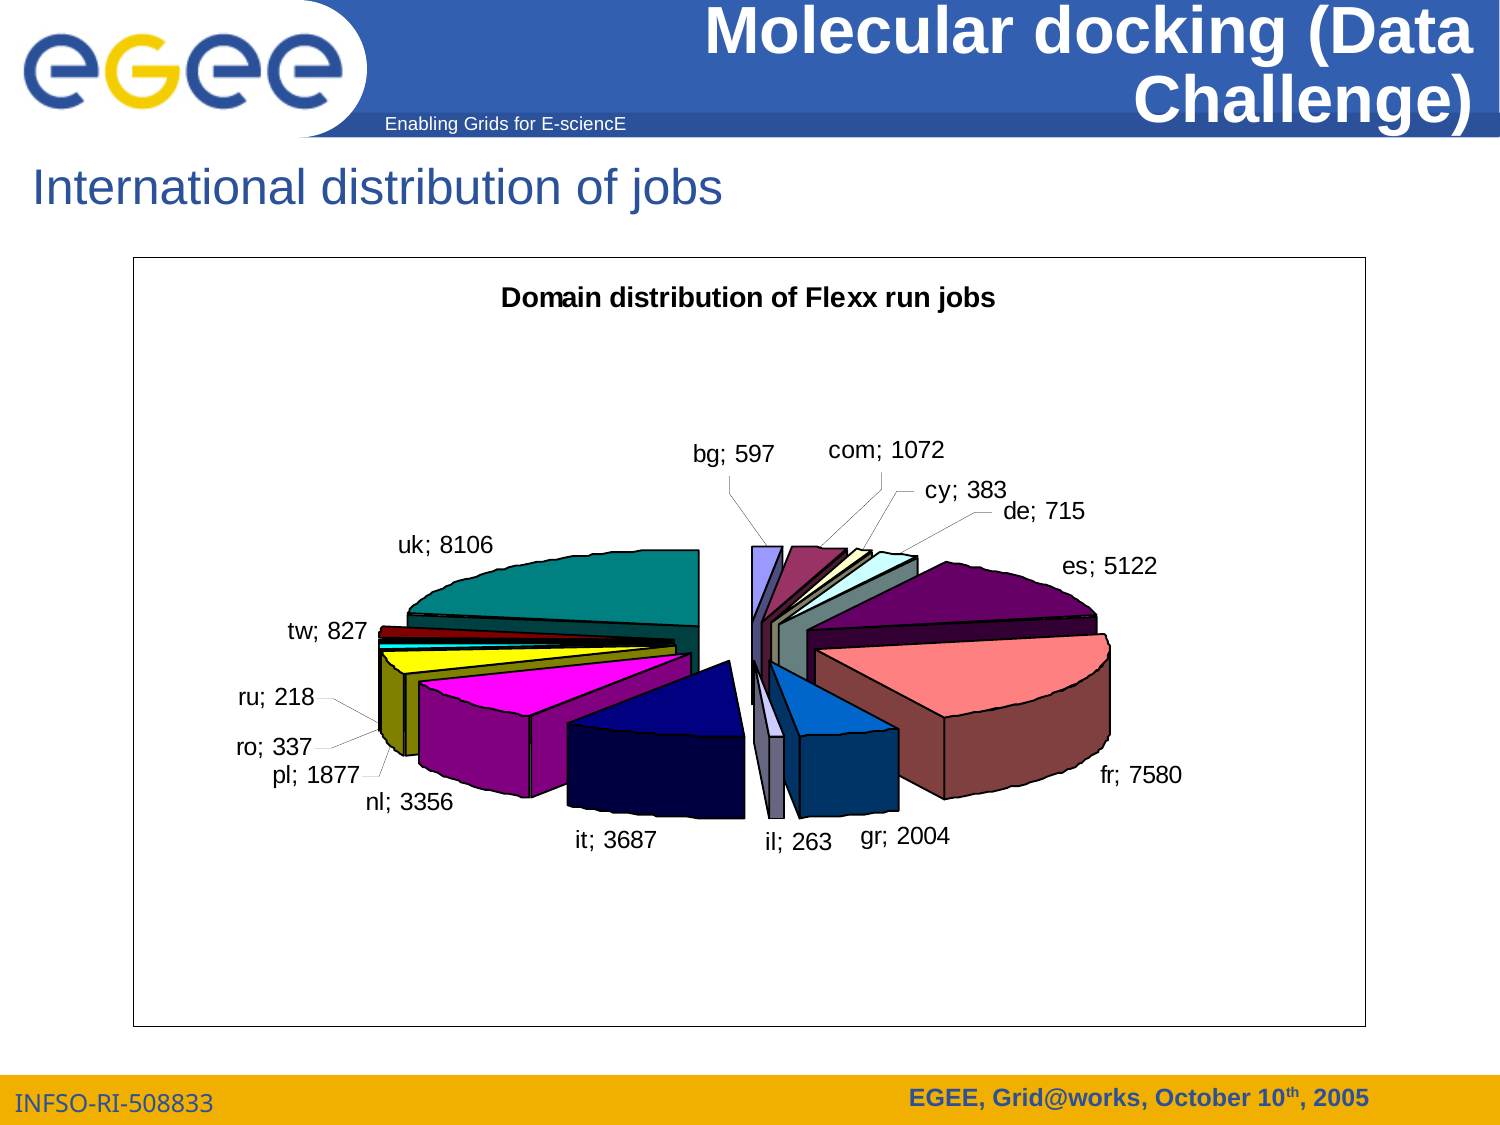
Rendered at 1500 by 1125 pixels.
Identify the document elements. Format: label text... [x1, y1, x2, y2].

chart [123, 247, 1377, 1036]
title Molecular docking (Data Challenge) [369, 0, 1475, 140]
picture [18, 30, 349, 112]
text_box International distribution of jobs [31, 162, 1459, 215]
